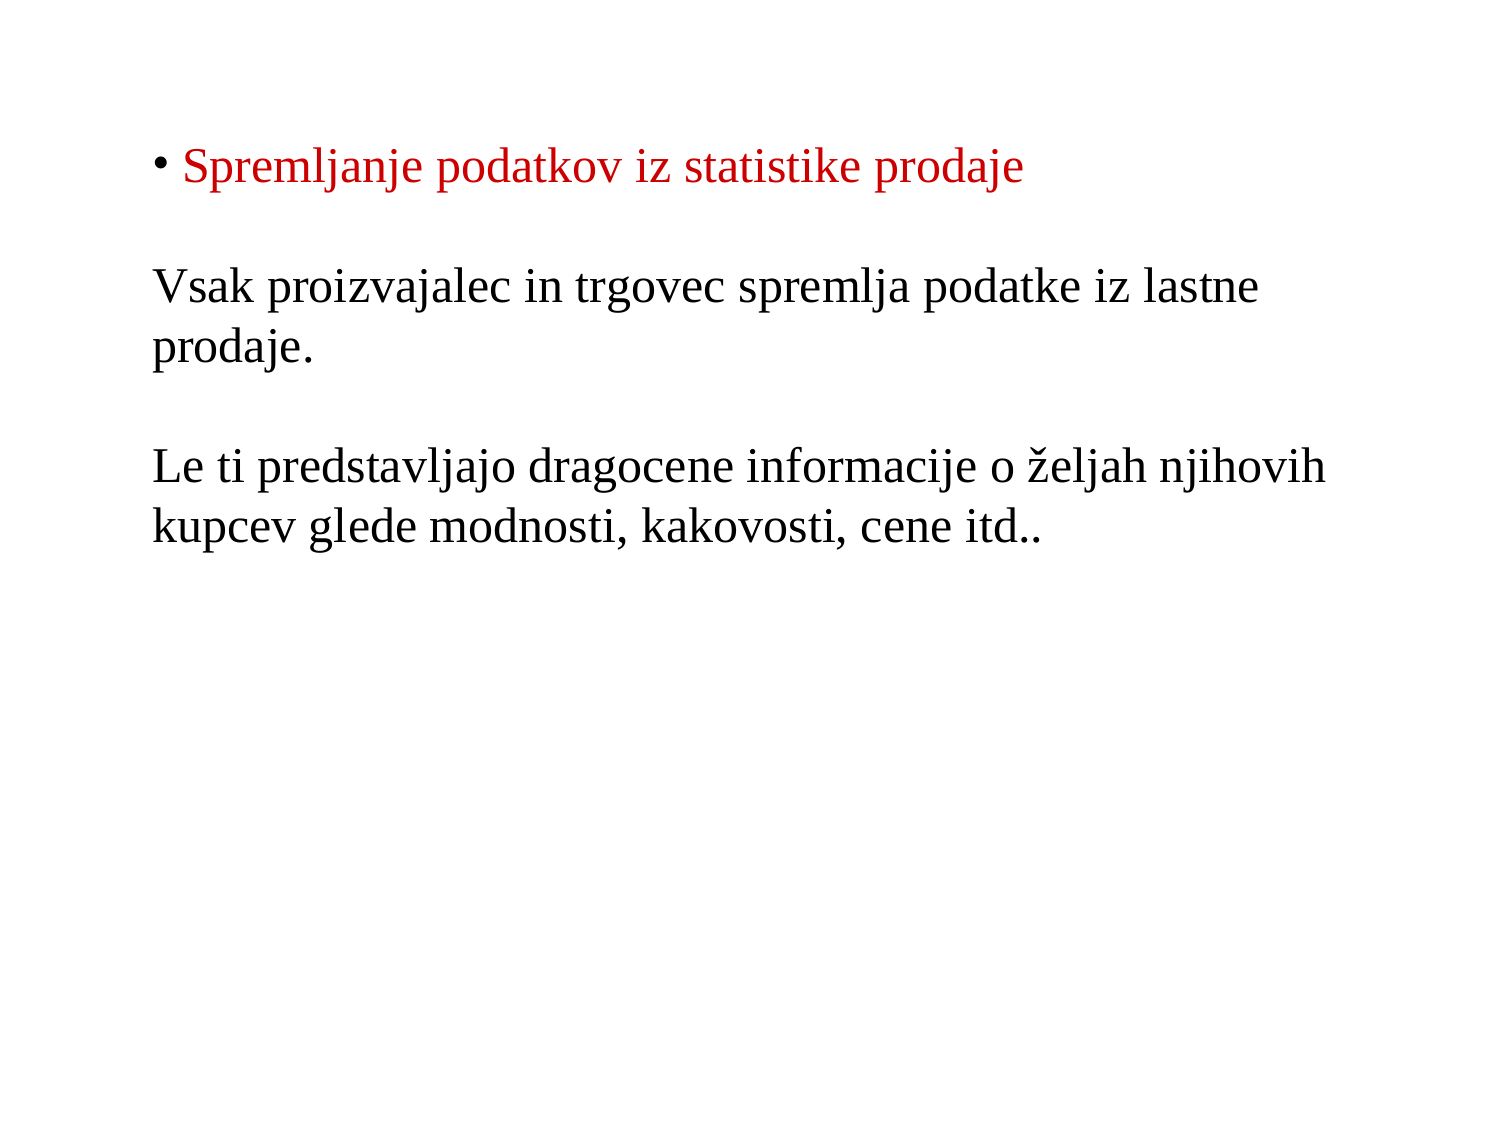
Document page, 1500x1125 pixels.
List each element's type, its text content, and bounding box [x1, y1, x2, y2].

text_box Spremljanje podatkov iz statistike prodaje Vsak proizvajalec in trgovec spremlja podatke iz lastne prodaje. Le ti predstavljajo dragocene informacije o željah njihovih kupcev glede modnosti, kakovosti, cene itd.. [137, 124, 1388, 681]
